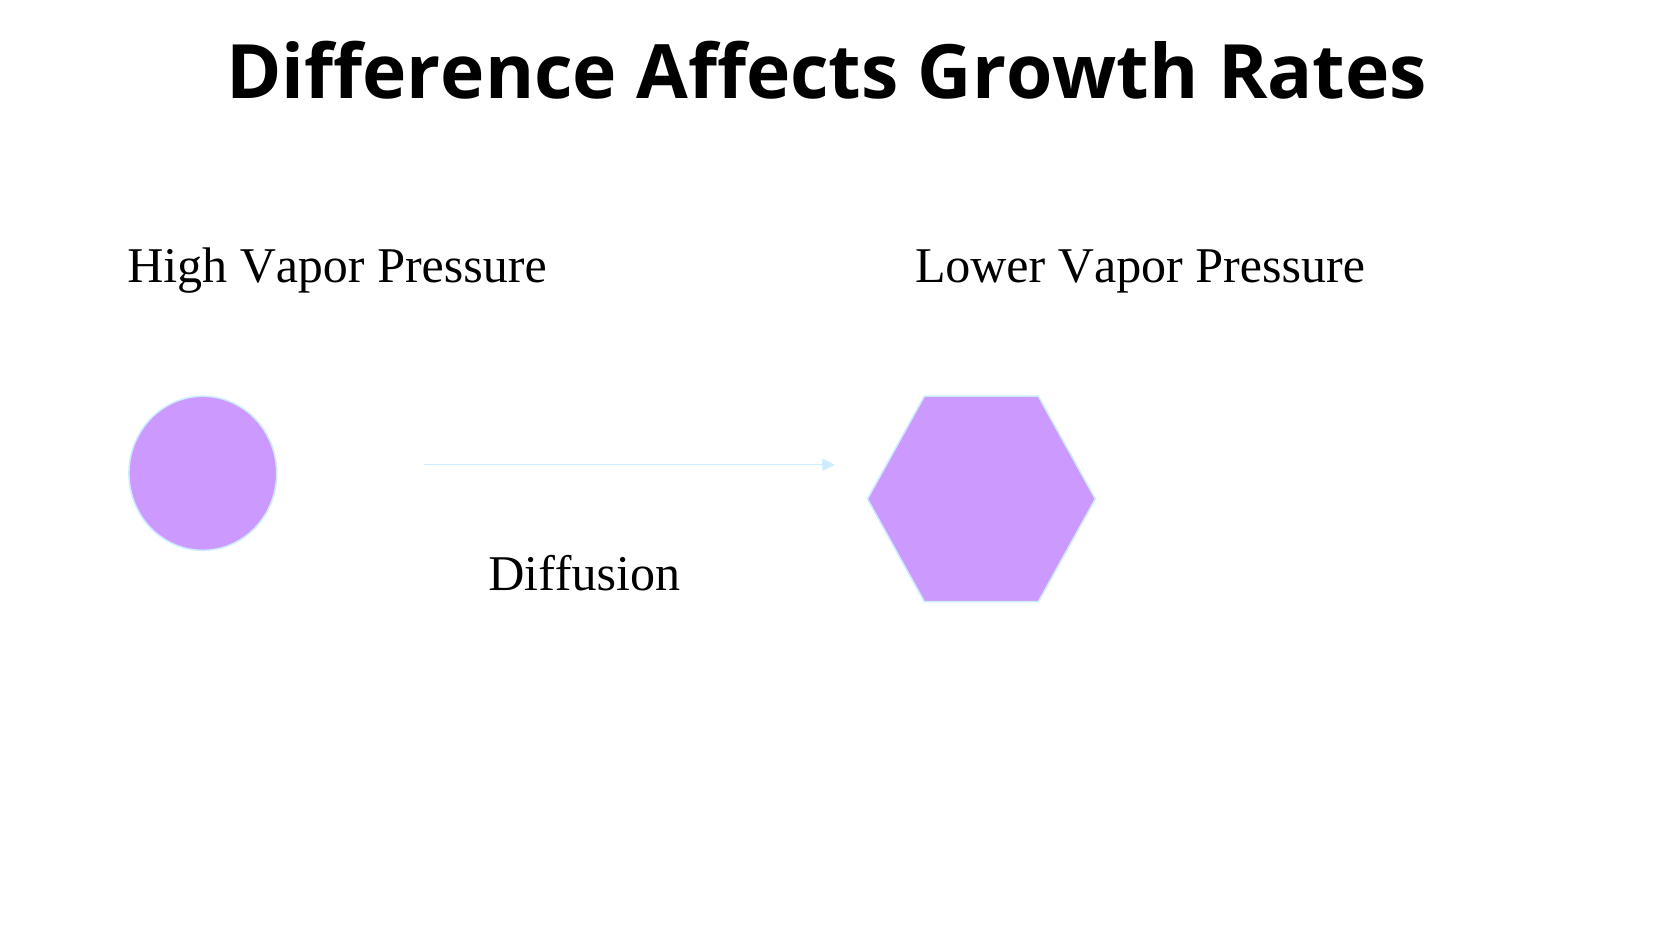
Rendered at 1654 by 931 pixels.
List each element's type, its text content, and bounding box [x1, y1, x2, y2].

text_box High Vapor Pressure [112, 224, 638, 301]
text_box [867, 396, 1096, 602]
text_box Lower Vapor Pressure [900, 224, 1463, 301]
title Difference Affects Growth Rates [0, 17, 1654, 119]
text_box [128, 396, 277, 551]
text_box Diffusion [473, 533, 802, 700]
